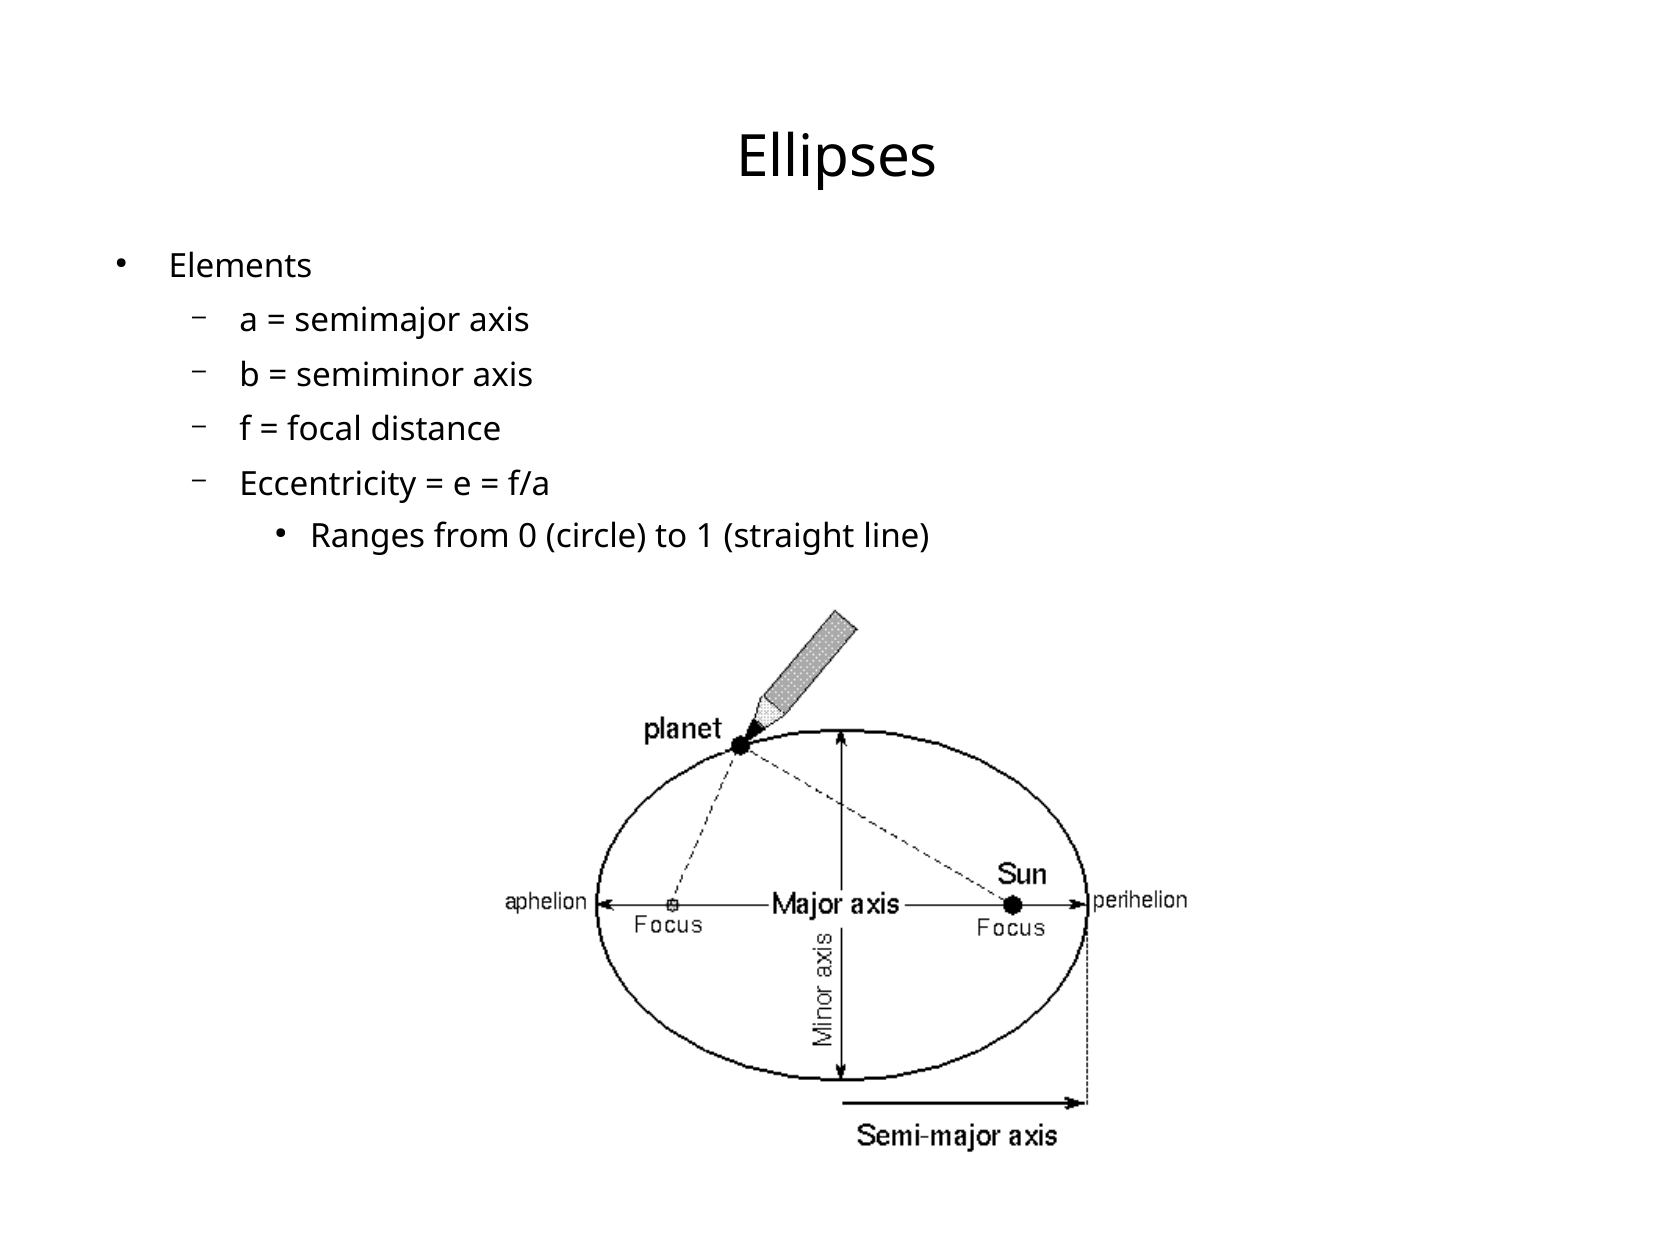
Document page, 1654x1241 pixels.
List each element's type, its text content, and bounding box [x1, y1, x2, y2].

picture [500, 604, 1193, 1163]
title Ellipses [82, 49, 1571, 236]
list Elements a = semimajor axis b = semiminor axis f = focal distance Eccentricity = e = f/a Ranges from 0 (circle) to 1 (straight line) [82, 236, 1571, 1056]
